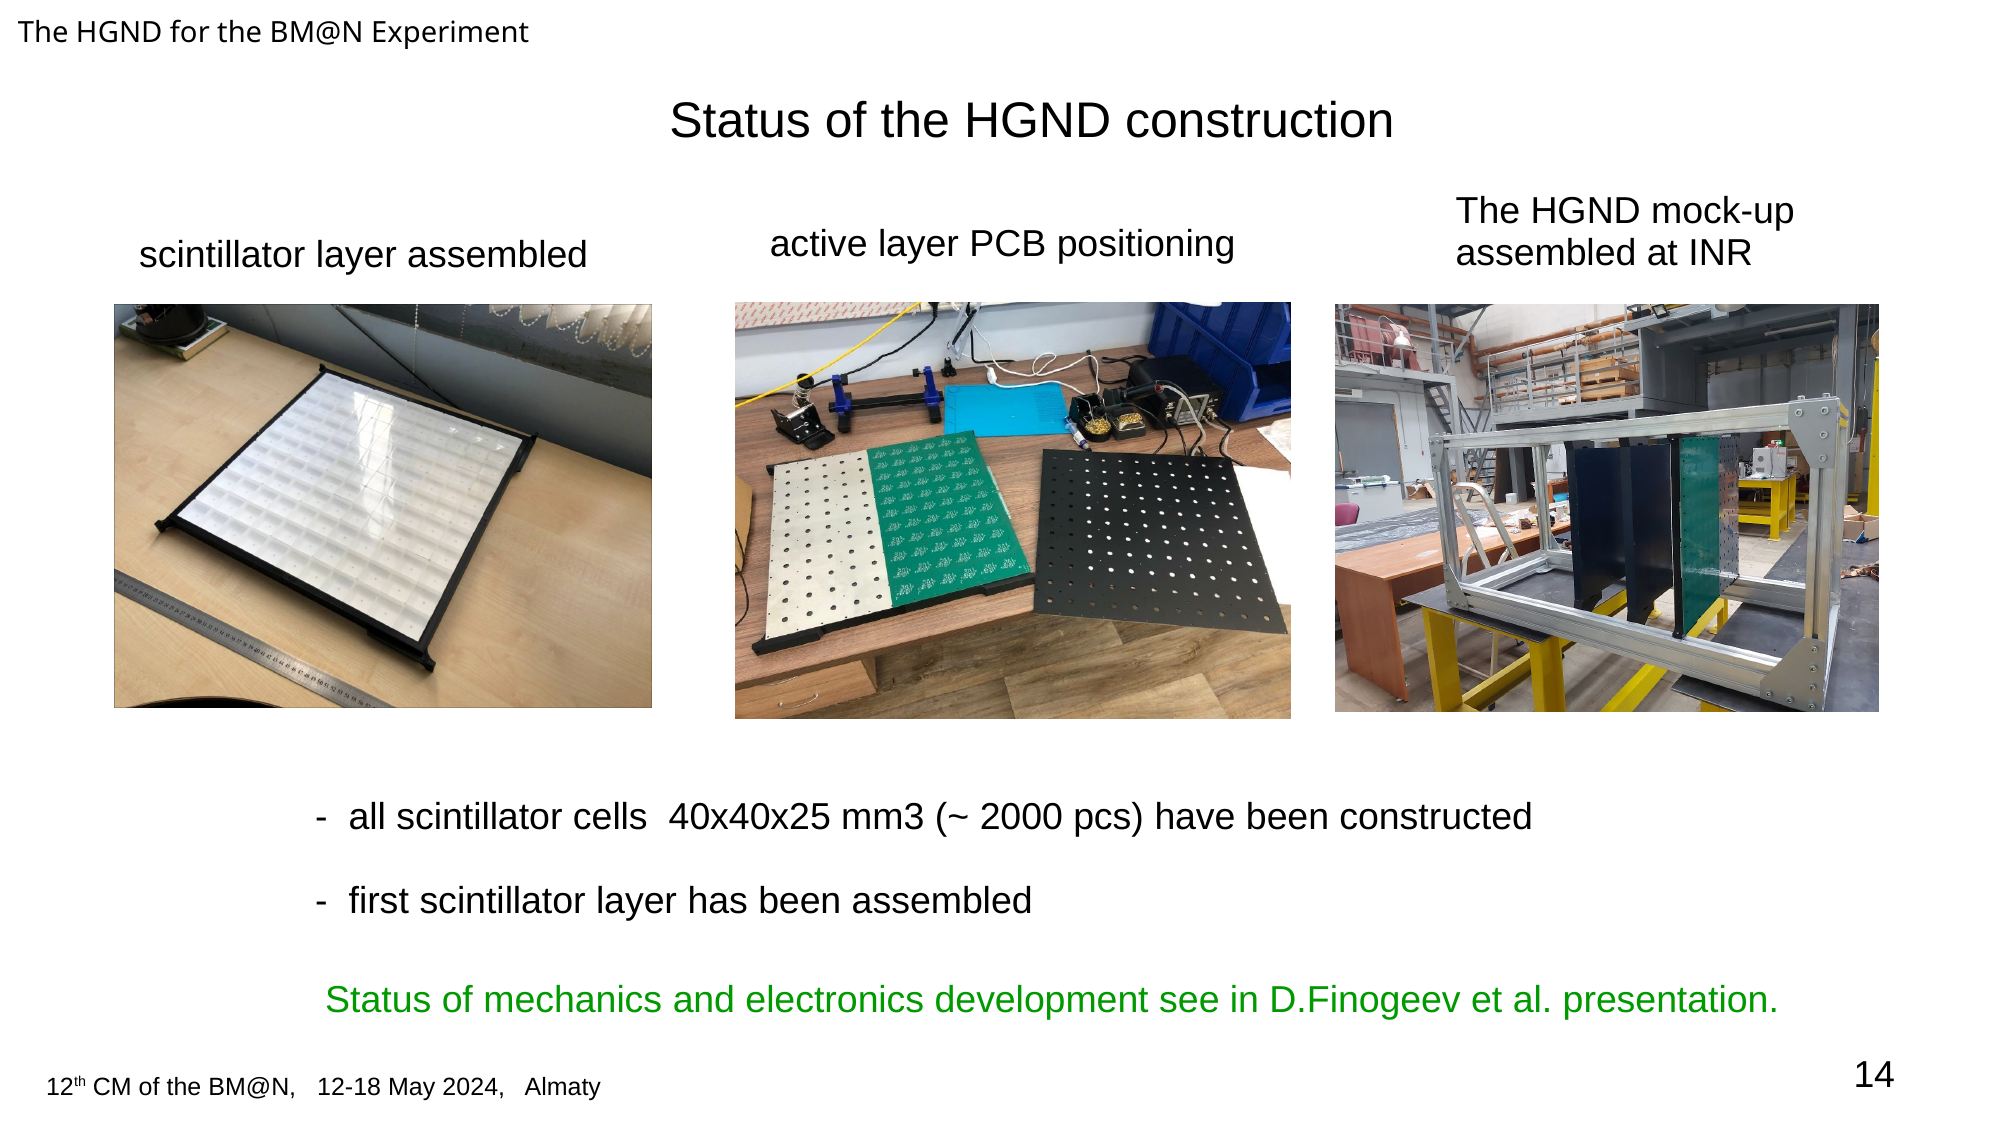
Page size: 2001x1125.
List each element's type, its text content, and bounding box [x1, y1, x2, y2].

text_box The HGND mock-up assembled at INR [1440, 182, 1811, 282]
text_box - all scintillator cells 40x40x25 mm3 (~ 2000 pcs) have been constructed - first scintillator layer has been assembled [300, 788, 1548, 930]
text_box 12th CM of the BM@N, 12-18 May 2024, Almaty [31, 1065, 629, 1111]
text_box scintillator layer assembled [124, 225, 646, 284]
text_box <номер> [1847, 1046, 2001, 1116]
text_box active layer PCB positioning [755, 215, 1291, 273]
picture [114, 304, 652, 708]
text_box Status of mechanics and electronics development see in D.Finogeev et al. presentation. [310, 970, 1795, 1028]
text_box The HGND for the BM@N Experiment [3, 4, 560, 60]
text_box Status of the HGND construction [654, 85, 1410, 156]
picture [1335, 304, 1879, 712]
picture [735, 302, 1291, 719]
